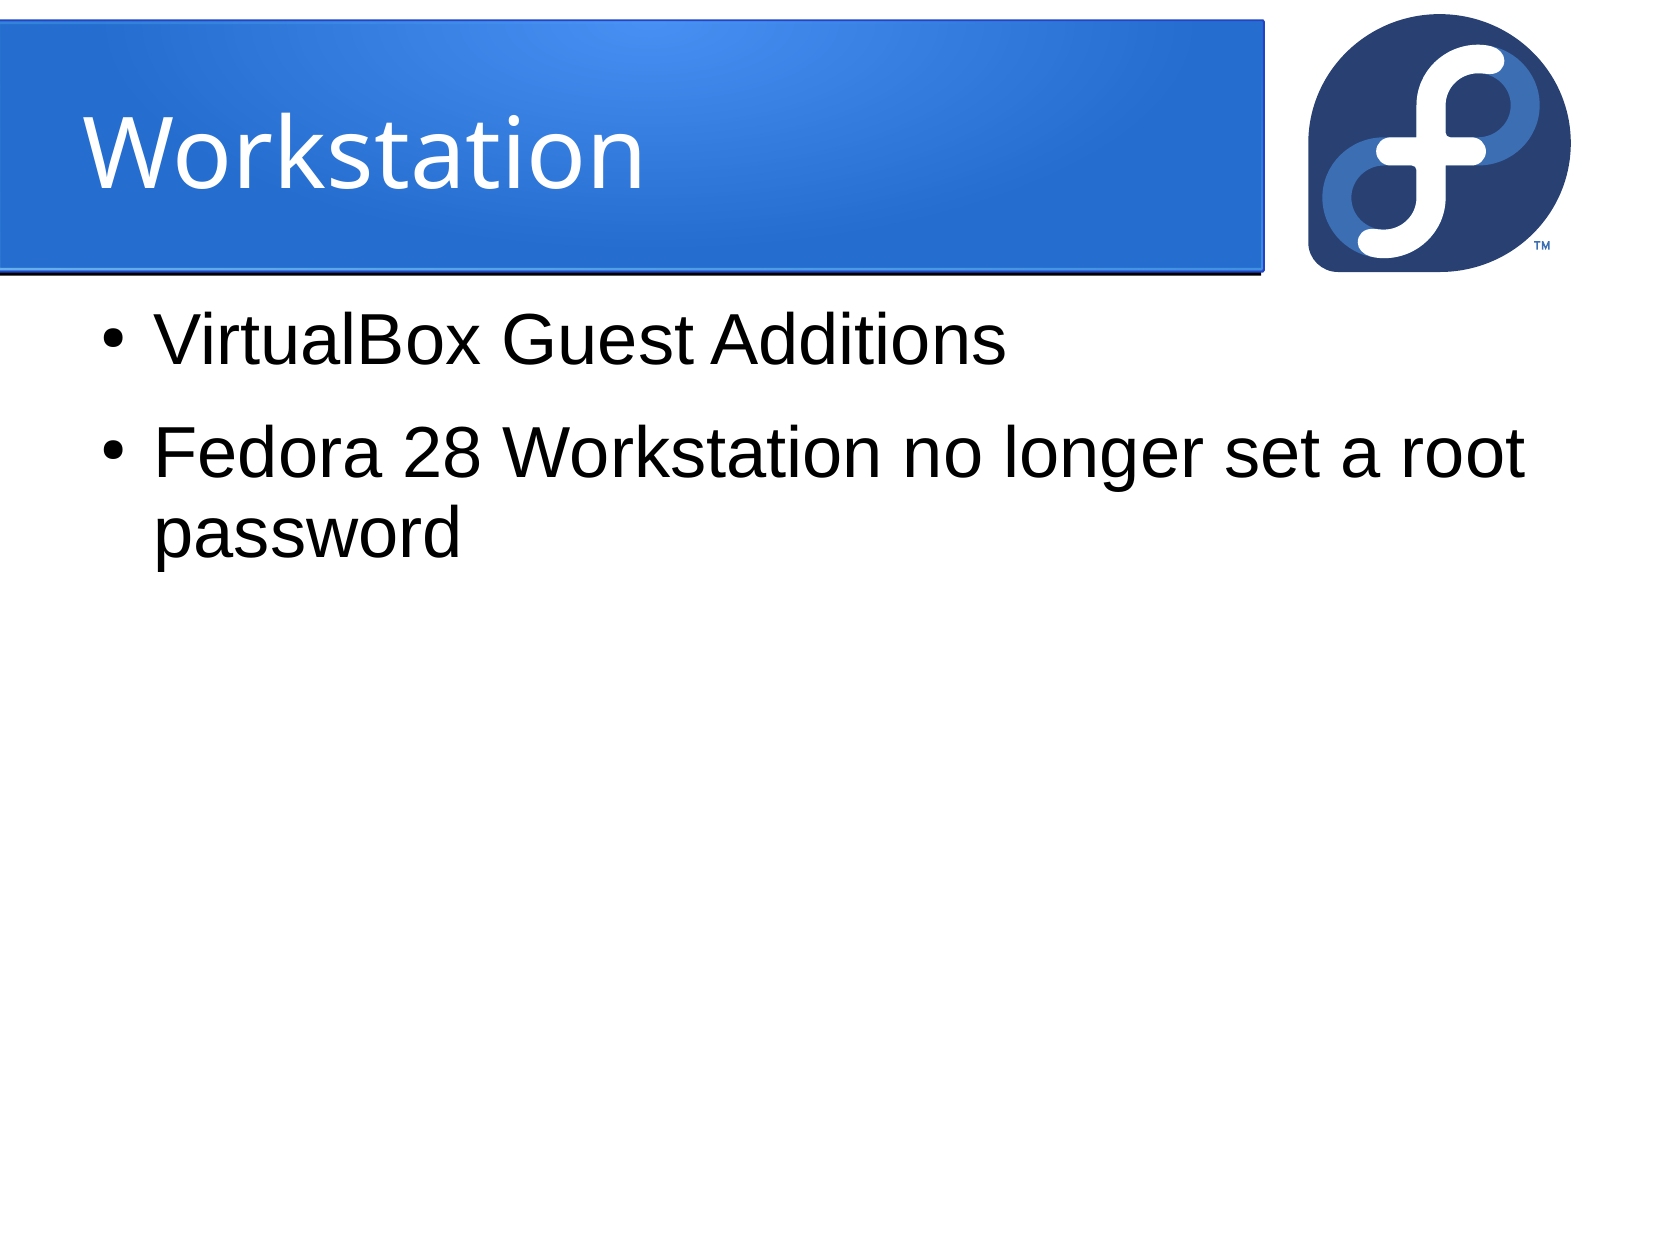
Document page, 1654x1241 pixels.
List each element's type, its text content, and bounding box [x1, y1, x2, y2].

list VirtualBox Guest Additions Fedora 28 Workstation no longer set a root password [82, 299, 1571, 1019]
title Workstation [82, 47, 1235, 252]
